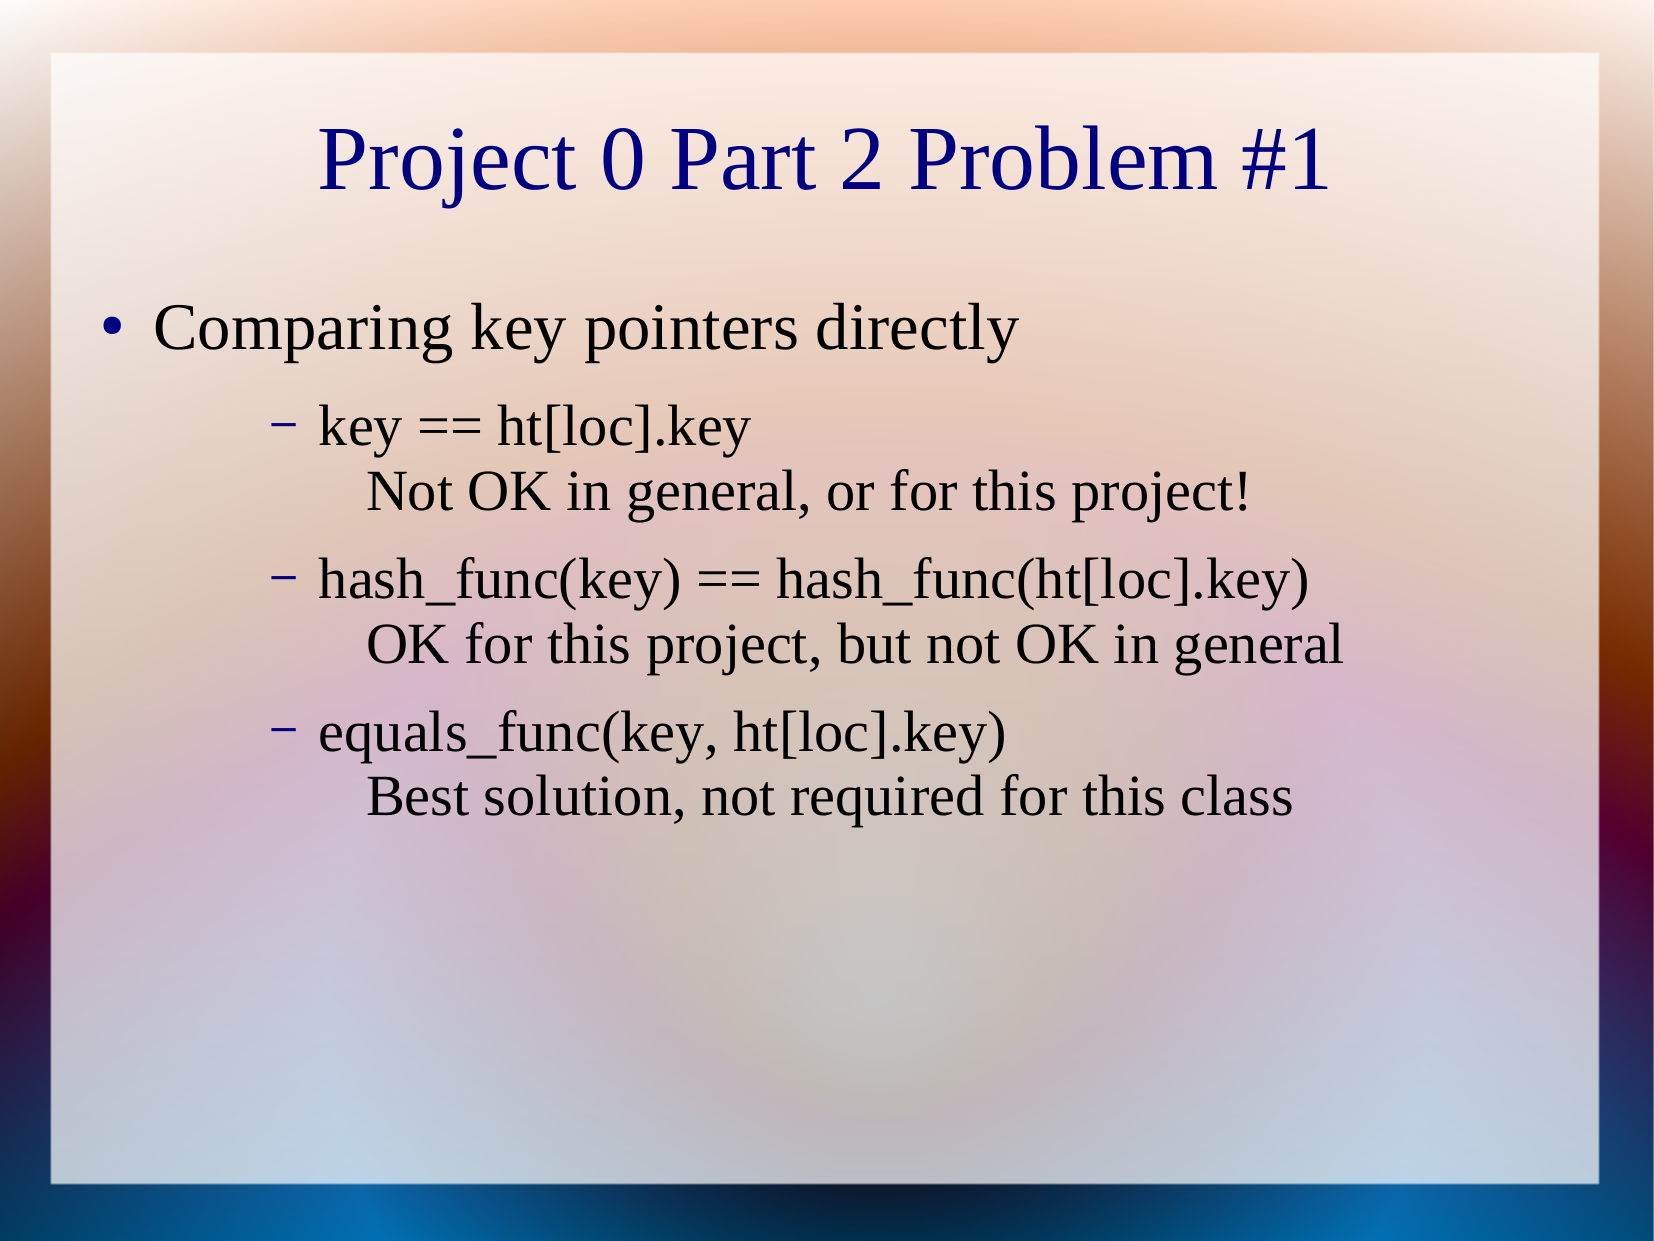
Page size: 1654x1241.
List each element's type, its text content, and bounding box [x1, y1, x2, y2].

picture [0, 0, 1654, 1241]
list Comparing key pointers directly key == ht[loc].key Not OK in general, or for this project! hash_func(key) == hash_func(ht[loc].key) OK for this project, but not OK in general equals_func(key, ht[loc].key) Best solution, not required for this class [82, 290, 1571, 1034]
title Project 0 Part 2 Problem #1 [82, 55, 1571, 263]
